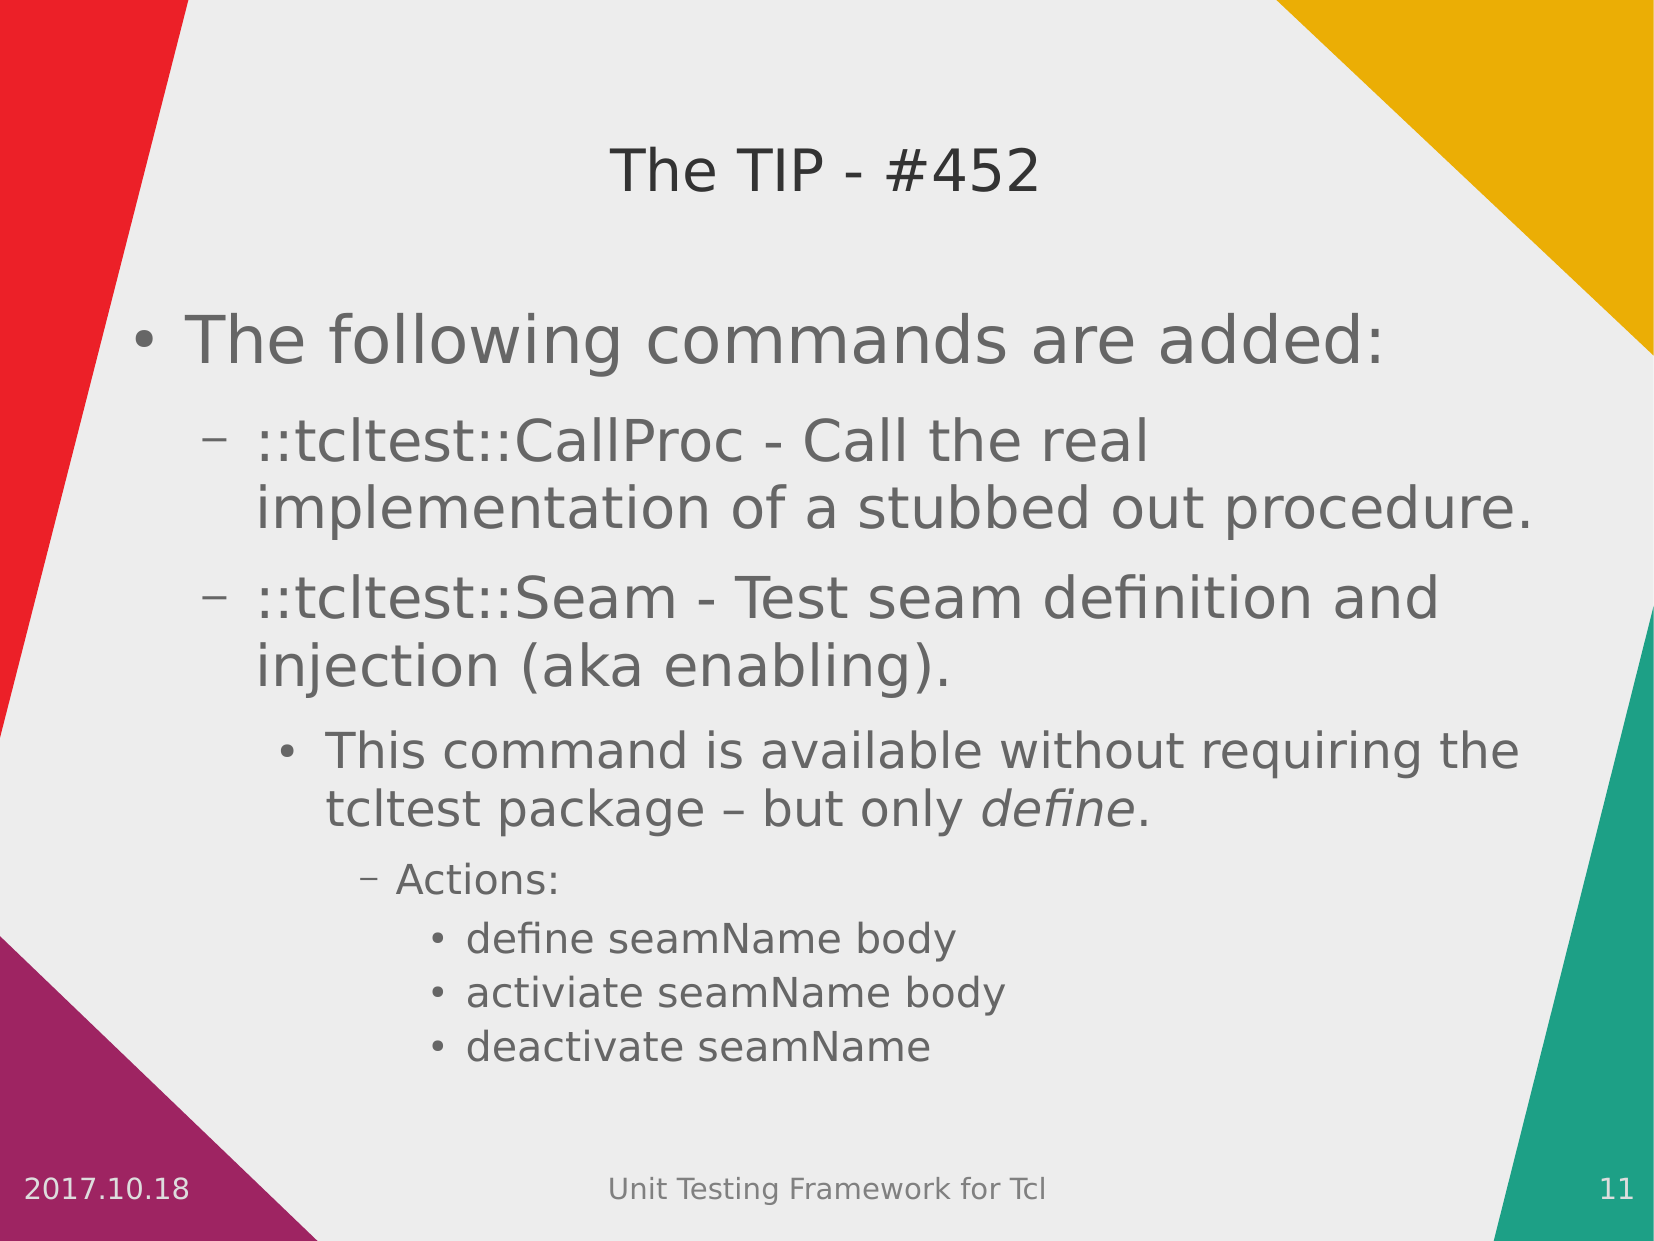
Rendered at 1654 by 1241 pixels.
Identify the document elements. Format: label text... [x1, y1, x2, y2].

list The following commands are added: ::tcltest::CallProc - Call the real implementation of a stubbed out procedure. ::tcltest::Seam - Test seam definition and injection (aka enabling). This command is available without requiring the tcltest package – but only define. Actions: define seamName body activiate seamName body deactivate seamName [114, 302, 1539, 1139]
title The TIP - #452 [114, 73, 1539, 271]
